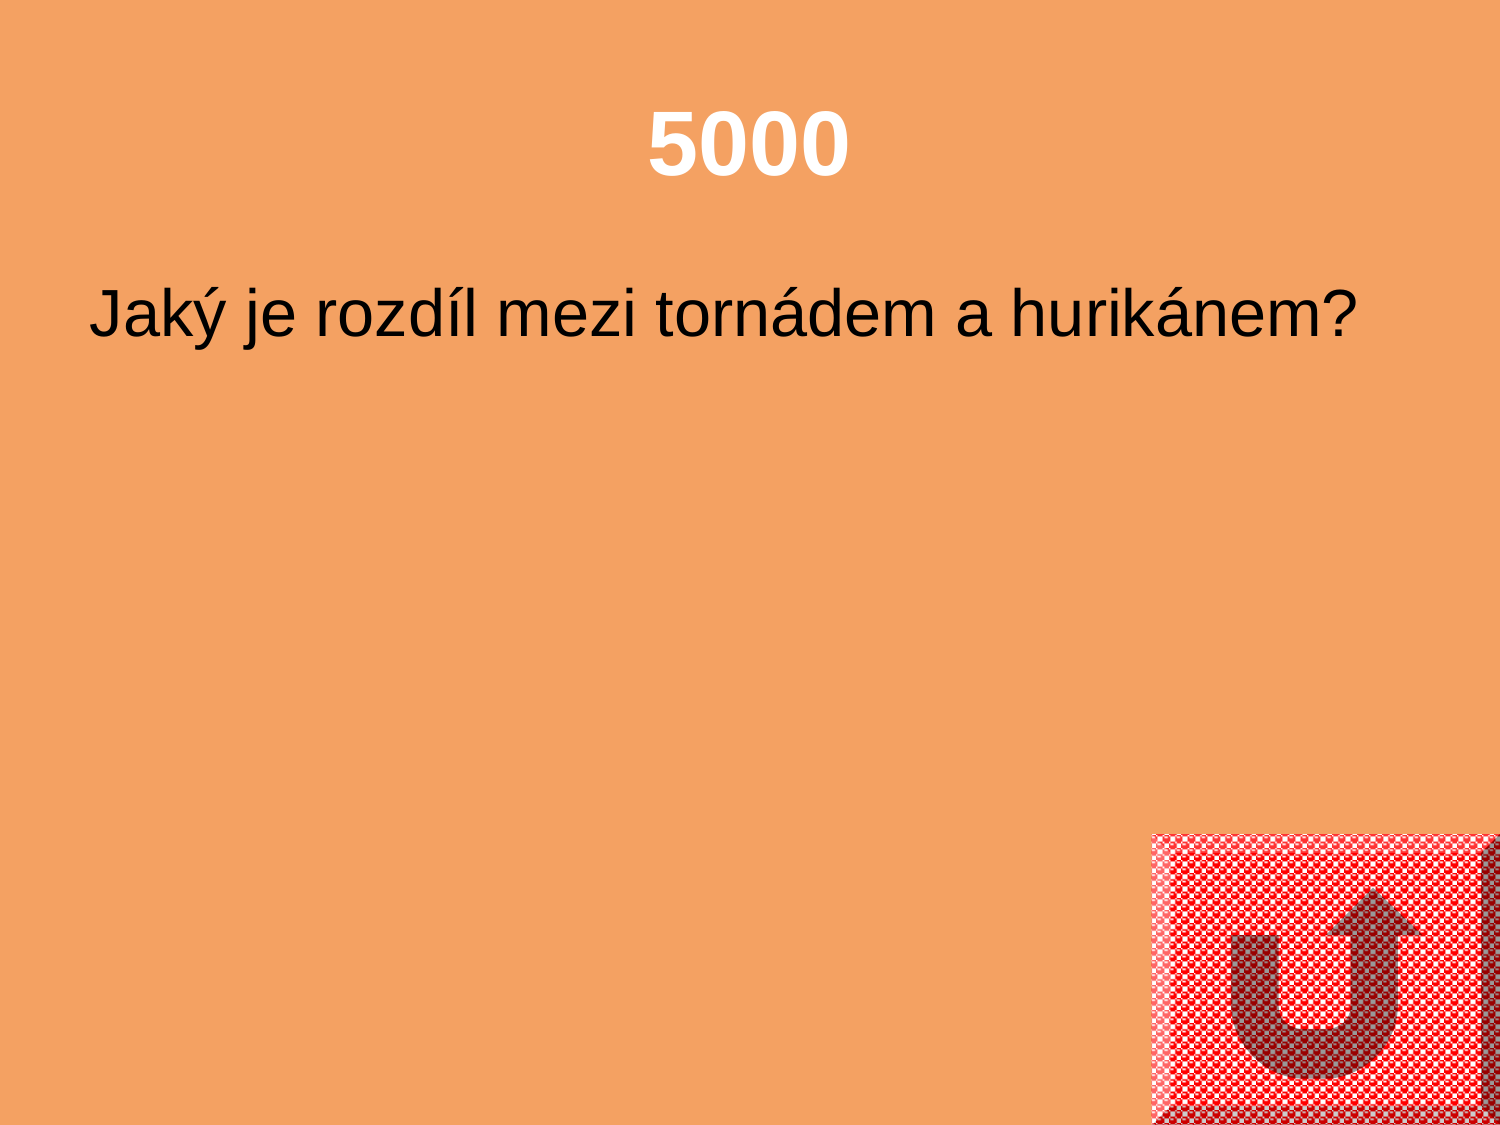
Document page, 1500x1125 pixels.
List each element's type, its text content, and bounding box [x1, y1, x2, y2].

text_box [1153, 834, 1500, 1125]
list Jaký je rozdíl mezi tornádem a hurikánem? [75, 262, 1426, 1006]
title 5000 [75, 45, 1426, 233]
